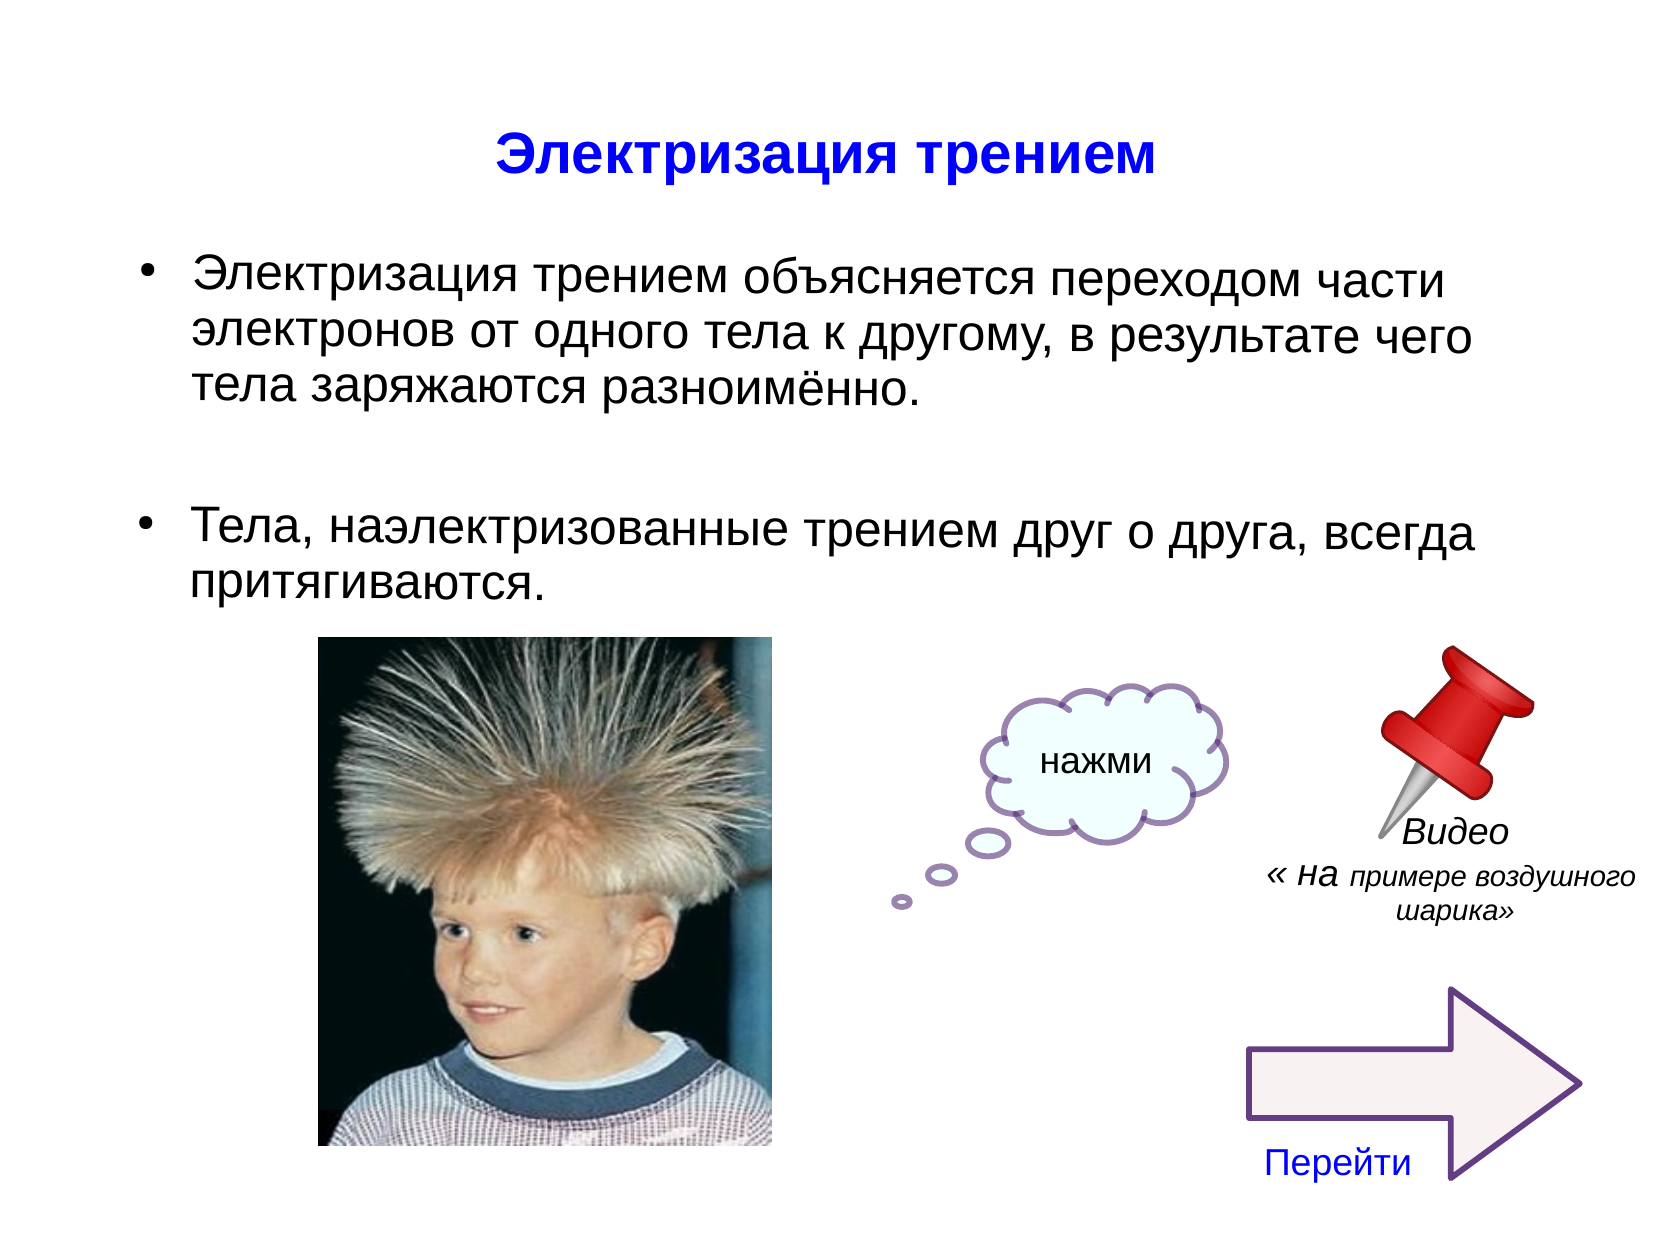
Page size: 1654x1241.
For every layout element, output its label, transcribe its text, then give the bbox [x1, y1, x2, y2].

text_box [1249, 989, 1580, 1179]
title Электризация трением [82, 49, 1571, 257]
text_box Перейти [1249, 1133, 1438, 1191]
list Электризация трением объясняется переходом части электронов от одного тела к другому, в результате чего тела заряжаются разноимённо. Тела, наэлектризованные трением друг о друга, всегда притягиваются. [117, 243, 1587, 706]
text_box нажми [967, 830, 1009, 857]
picture [318, 1111, 772, 1146]
text_box [318, 637, 772, 1111]
text_box нажми [982, 686, 1227, 843]
picture [1341, 628, 1571, 858]
text_box нажми [928, 866, 956, 884]
text_box нажми [893, 896, 910, 908]
